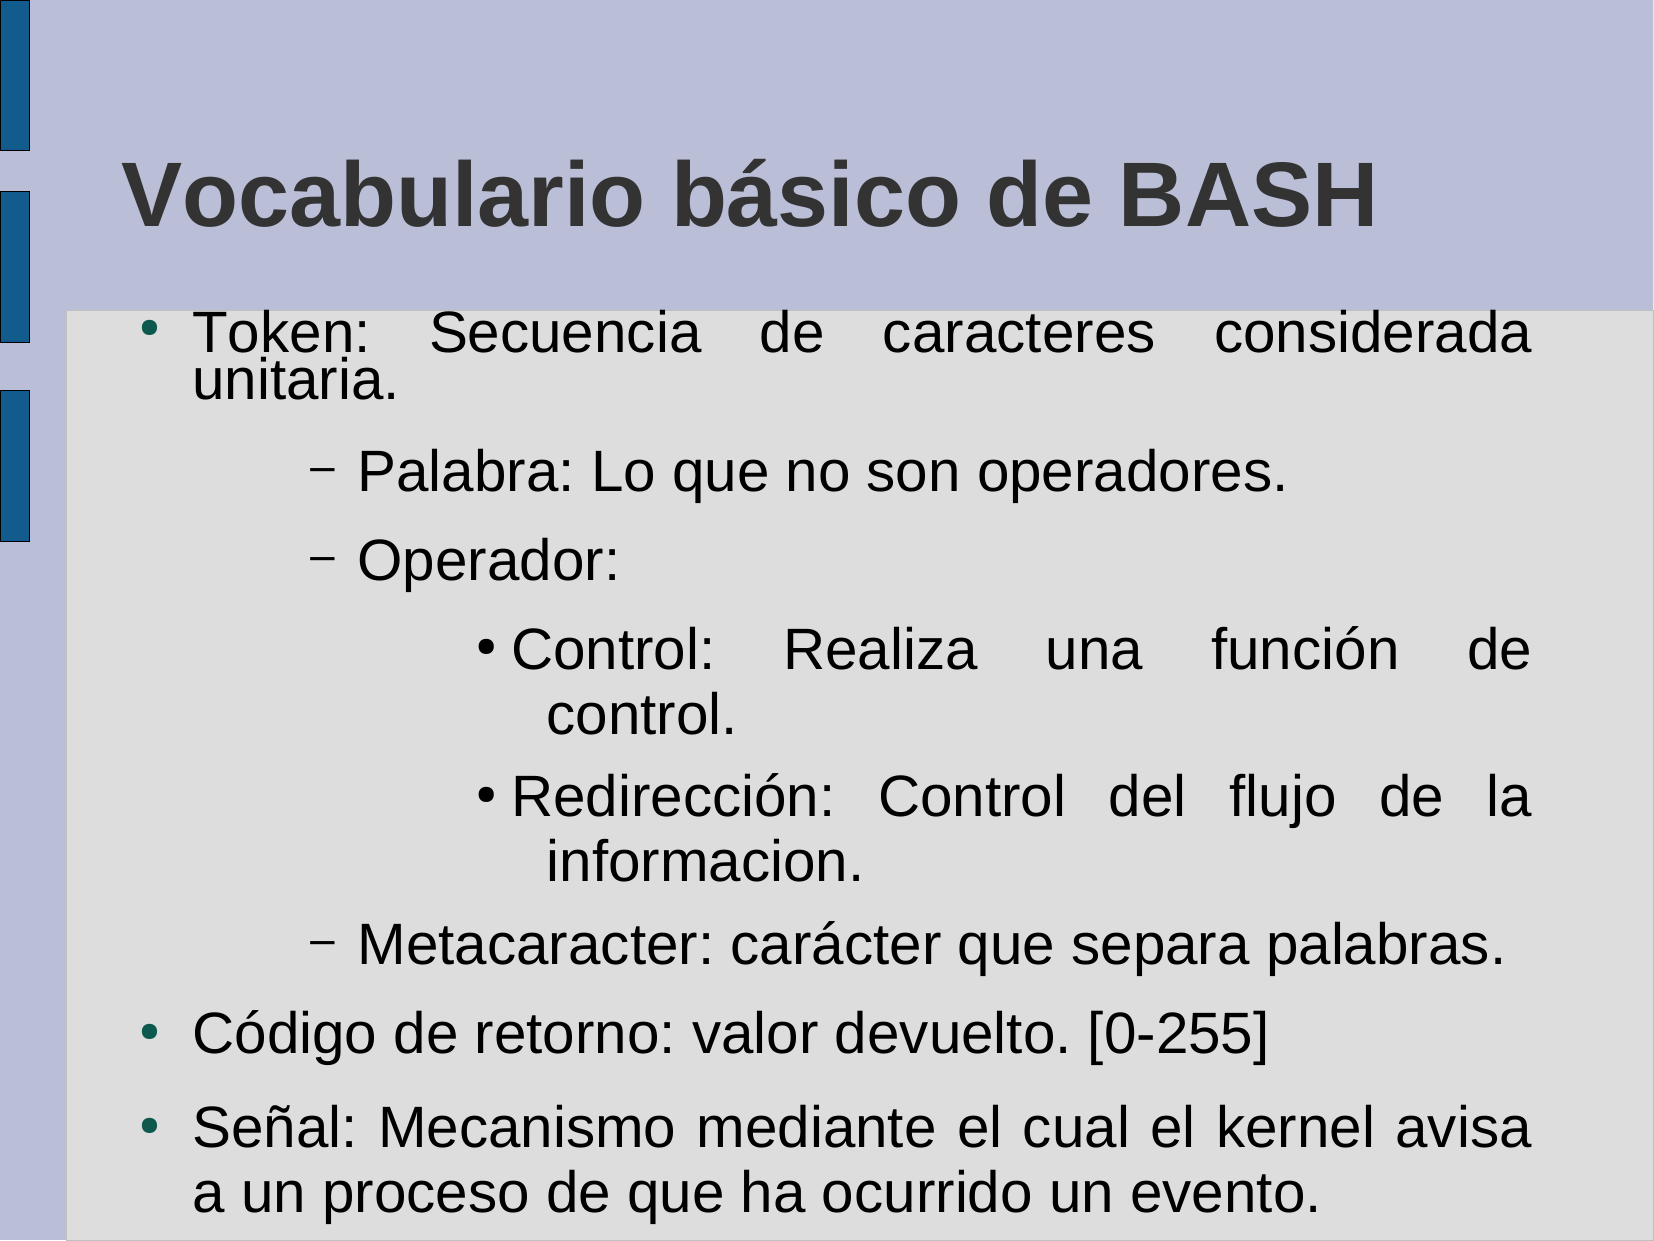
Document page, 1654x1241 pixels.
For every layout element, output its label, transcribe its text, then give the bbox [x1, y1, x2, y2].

list Token: Secuencia de caracteres considerada unitaria. Palabra: Lo que no son operadores. Operador: Control: Realiza una función de control. Redirección: Control del flujo de la informacion. Metacaracter: carácter que separa palabras. Código de retorno: valor devuelto. [0-255] Señal: Mecanismo mediante el cual el kernel avisa a un proceso de que ha ocurrido un evento. [121, 314, 1534, 1178]
title Vocabulario básico de BASH [121, 98, 1534, 291]
